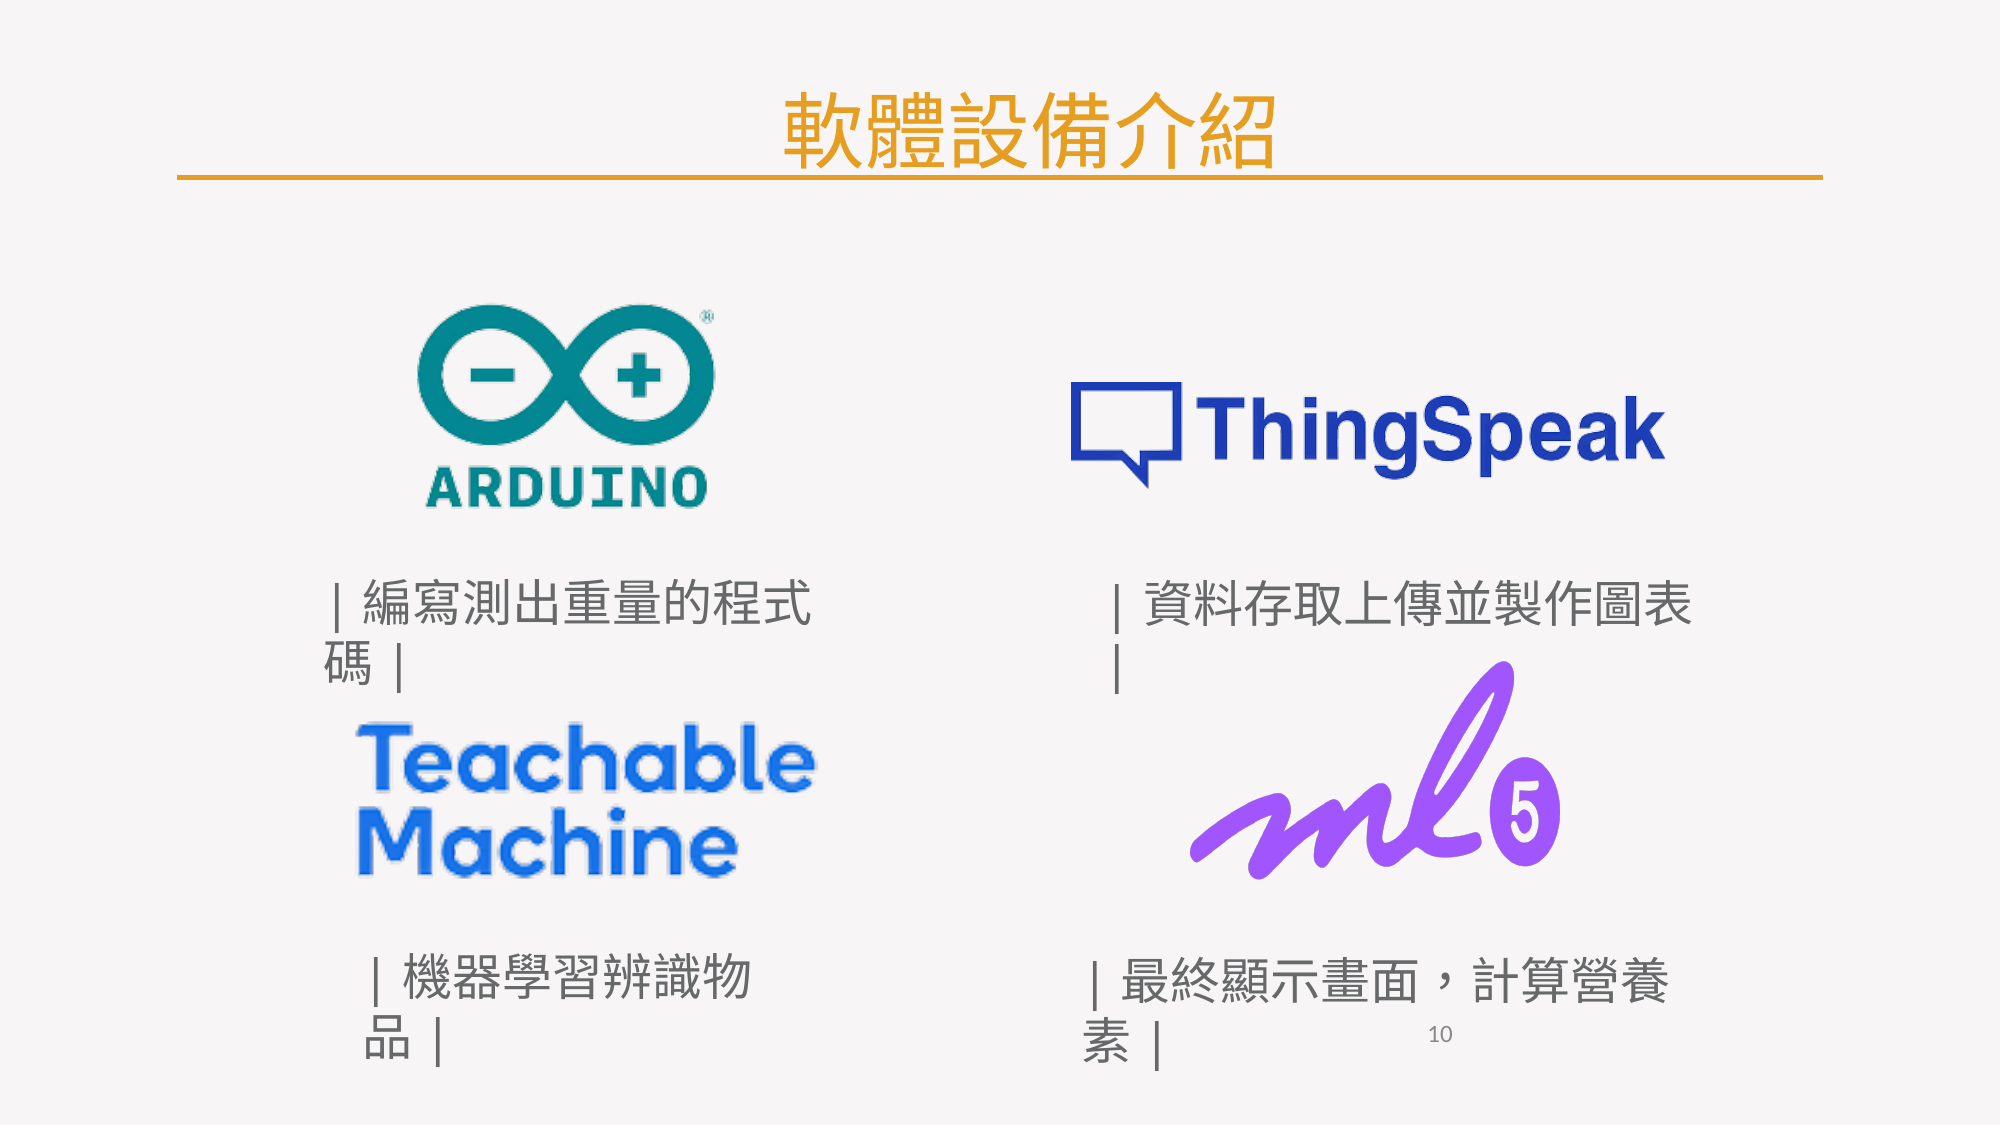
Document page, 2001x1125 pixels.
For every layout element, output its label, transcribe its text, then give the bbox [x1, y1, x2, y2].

text_box |資料存取上傳並製作圖表| [1088, 565, 1725, 642]
text_box |最終顯示畫面，計算營養素| [1066, 942, 1730, 1019]
text_box |機器學習辨識物品| [347, 937, 813, 1014]
title 軟體設備介紹 [168, 26, 1894, 244]
picture [1071, 382, 1666, 489]
text_box 10 [1412, 1010, 1863, 1070]
picture [269, 218, 906, 1125]
text_box |編寫測出重量的程式碼| [308, 564, 867, 640]
picture [1190, 661, 1560, 880]
